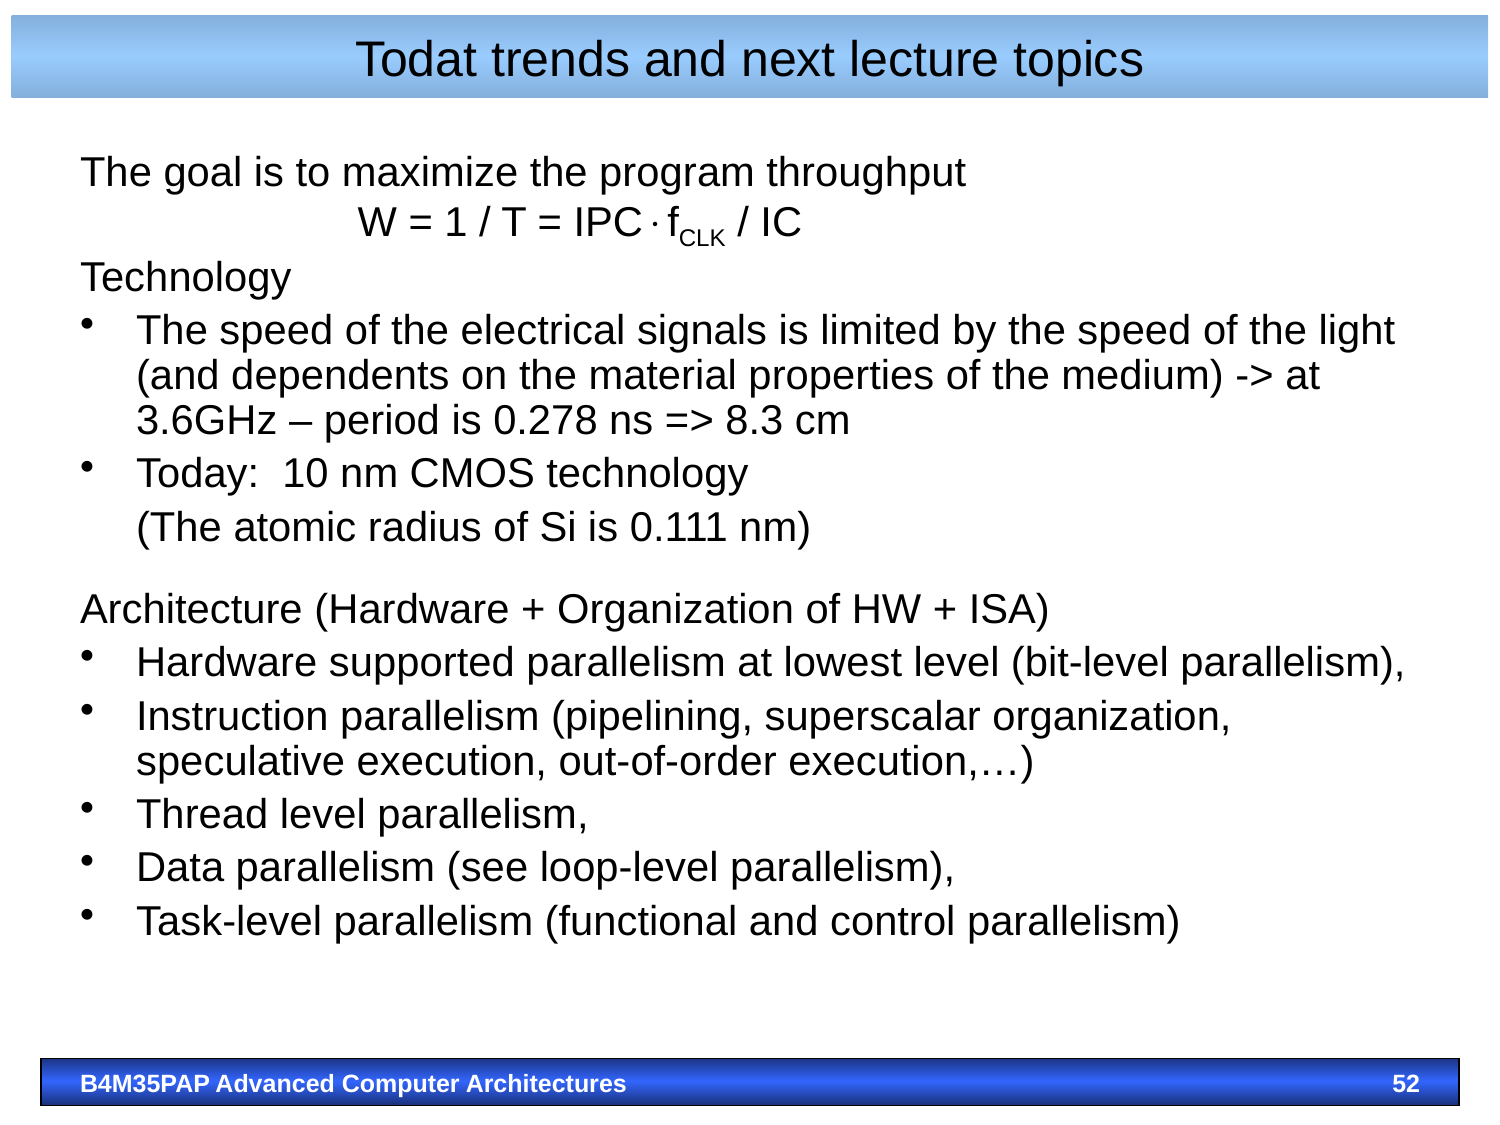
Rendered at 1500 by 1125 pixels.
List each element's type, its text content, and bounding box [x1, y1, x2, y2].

title Todat trends and next lecture topics [11, 15, 1489, 98]
text_box The goal is to maximize the program throughput W = 1 / T = IPCfCLK / IC Technology The speed of the electrical signals is limited by the speed of the light (and dependents on the material properties of the medium) -> at 3.6GHz – period is 0.278 ns => 8.3 cm Today: 10 nm CMOS technology (The atomic radius of Si is 0.111 nm) Architecture (Hardware + Organization of HW + ISA) Hardware supported parallelism at lowest level (bit-level parallelism), Instruction parallelism (pipelining, superscalar organization, speculative execution, out-of-order execution,…) Thread level parallelism, Data parallelism (see loop-level parallelism), Task-level parallelism (functional and control parallelism) [64, 143, 1436, 990]
